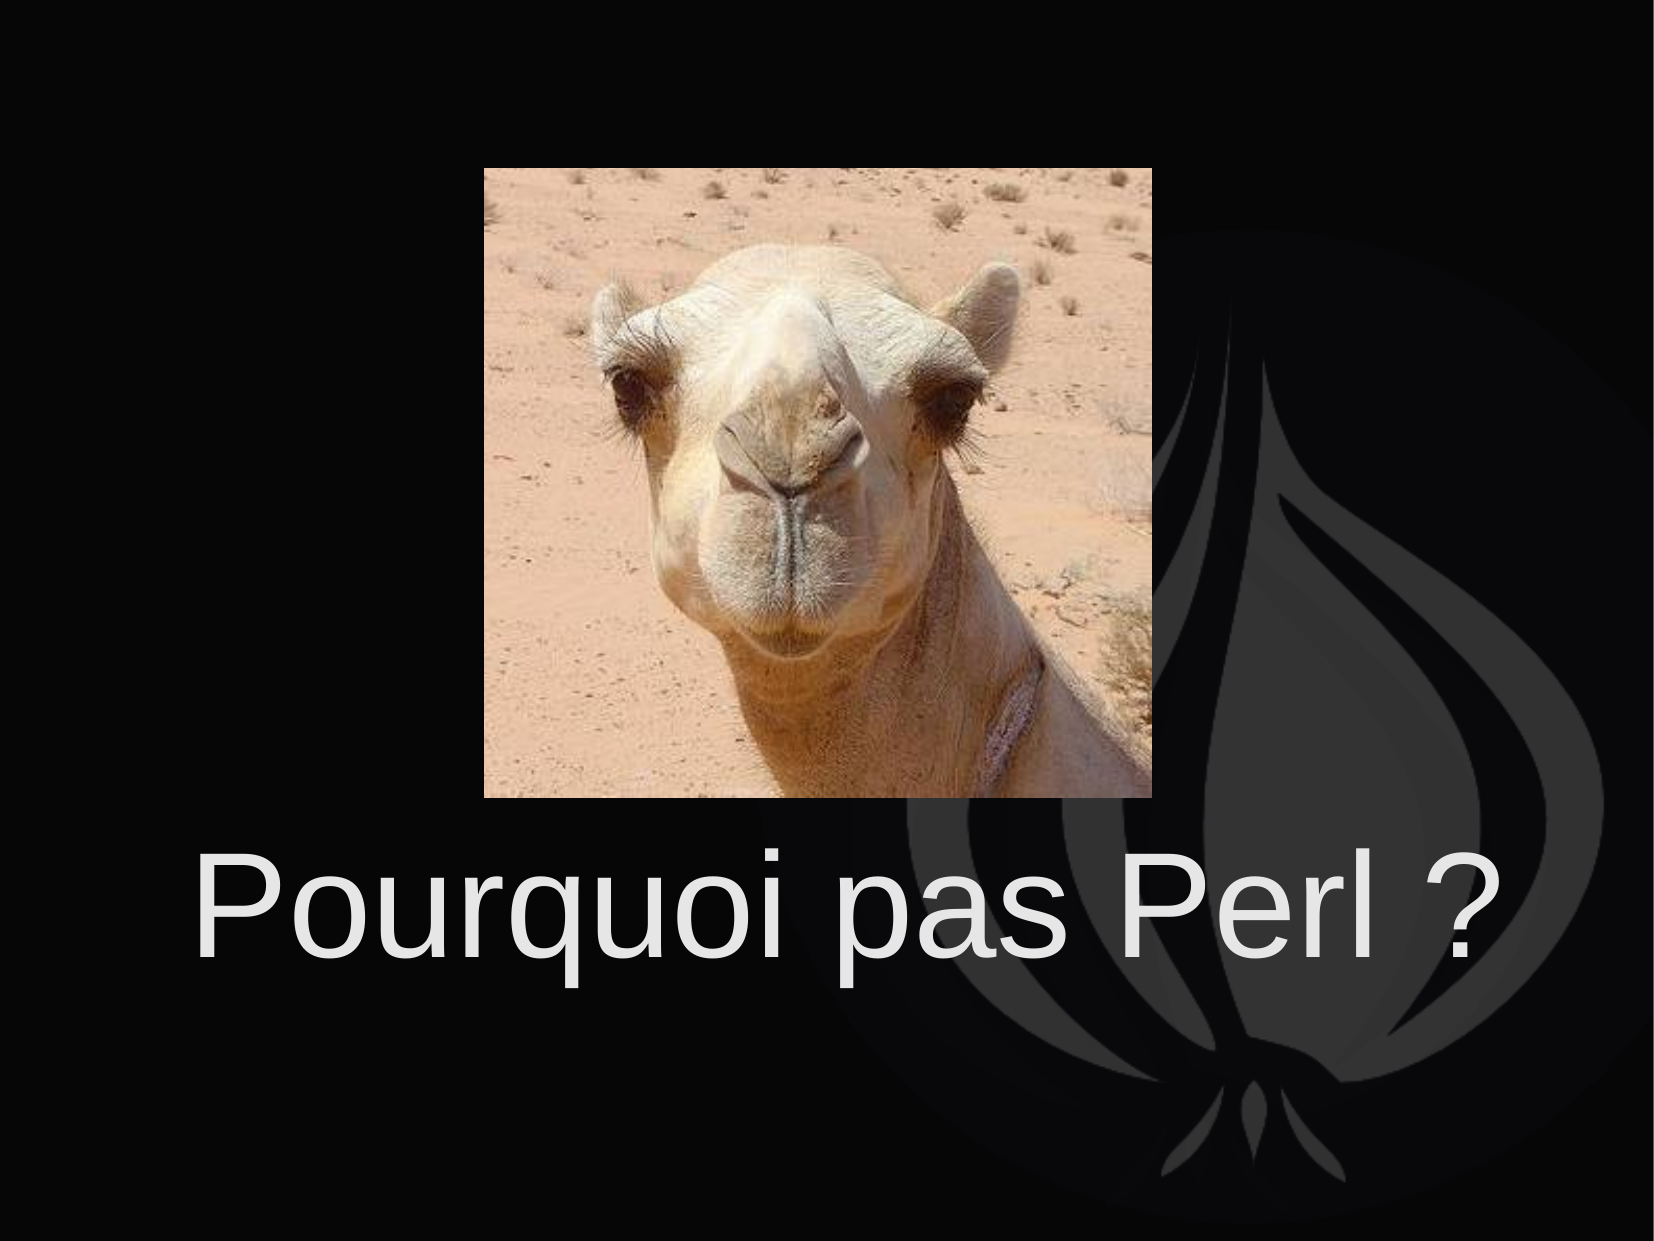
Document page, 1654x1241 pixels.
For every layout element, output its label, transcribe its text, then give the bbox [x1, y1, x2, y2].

picture [0, 0, 1654, 1241]
subtitle Pourquoi pas Perl ? [82, 59, 1571, 1102]
